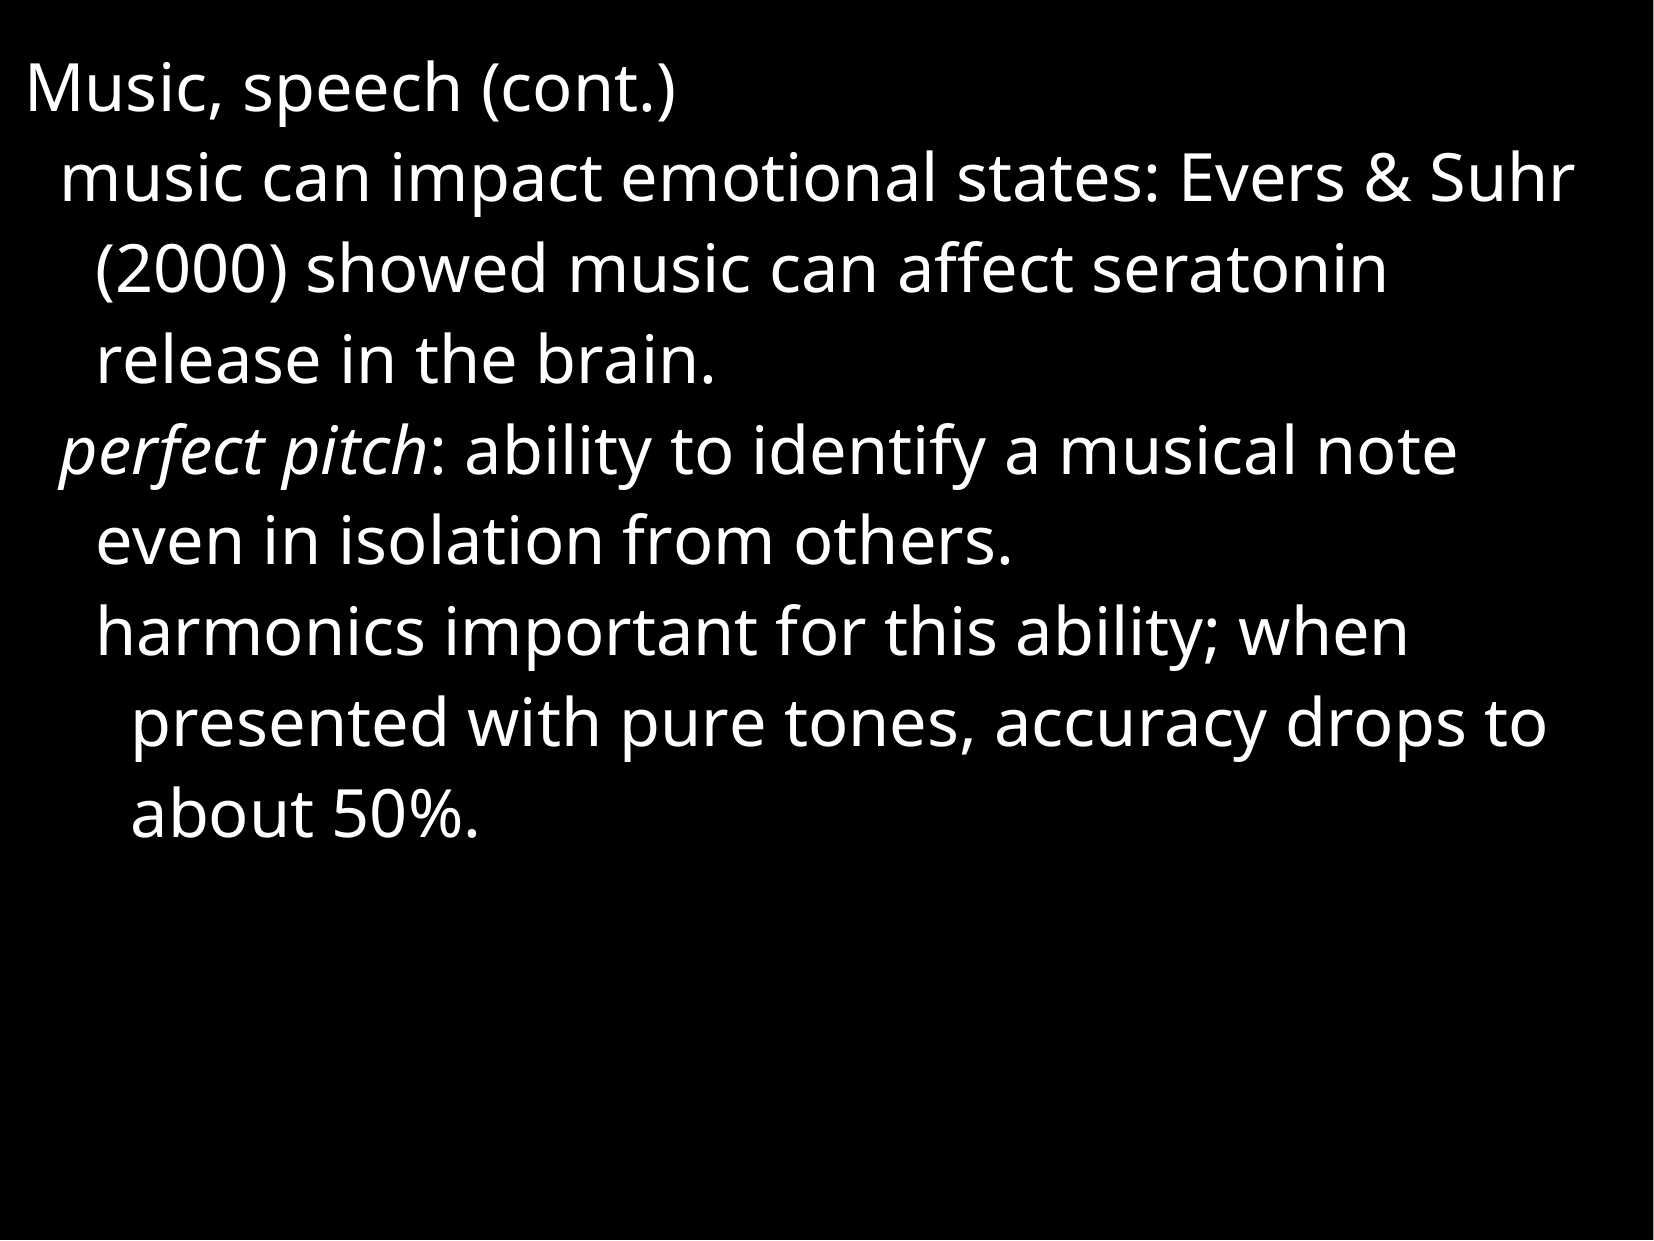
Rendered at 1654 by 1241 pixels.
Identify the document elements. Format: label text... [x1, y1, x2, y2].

text_box Music, speech (cont.) music can impact emotional states: Evers & Suhr (2000) showed music can affect seratonin release in the brain. perfect pitch: ability to identify a musical note even in isolation from others. harmonics important for this ability; when presented with pure tones, accuracy drops to about 50%. [9, 32, 1613, 1073]
